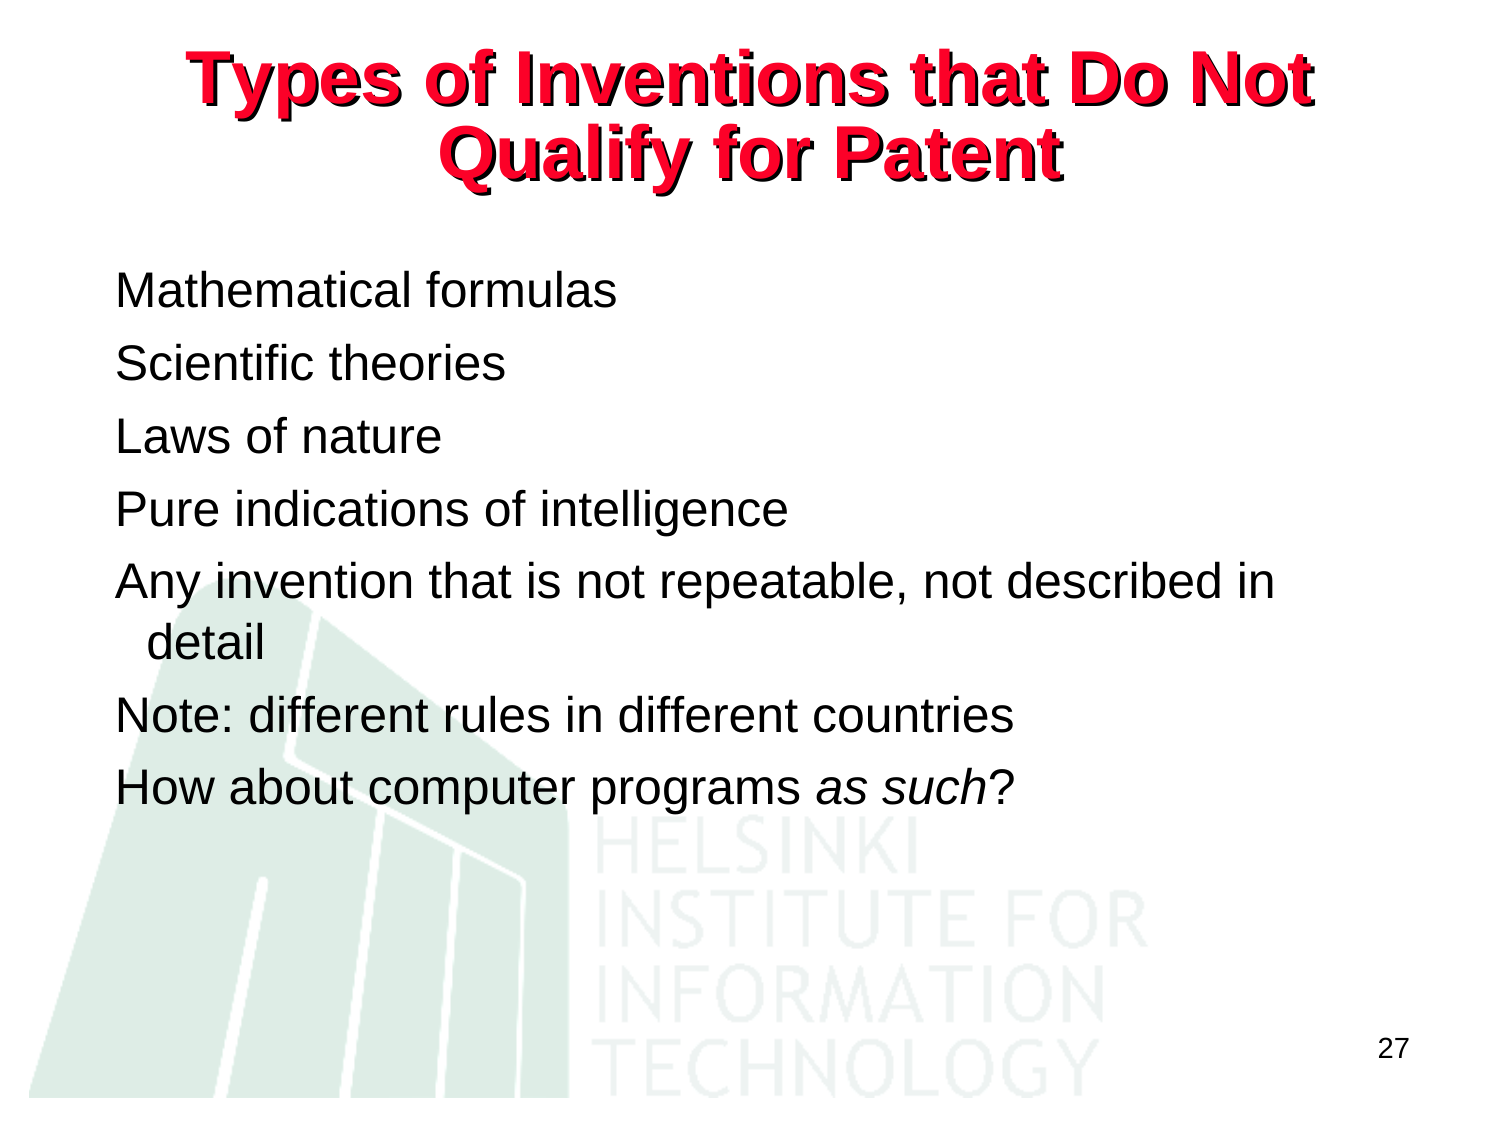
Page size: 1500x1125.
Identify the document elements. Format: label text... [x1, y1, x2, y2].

list Mathematical formulas Scientific theories Laws of nature Pure indications of intelligence Any invention that is not repeatable, not described in detail Note: different rules in different countries How about computer programs as such? [99, 249, 1401, 1051]
title Types of Inventions that Do Not Qualify for Patent [99, 30, 1401, 206]
